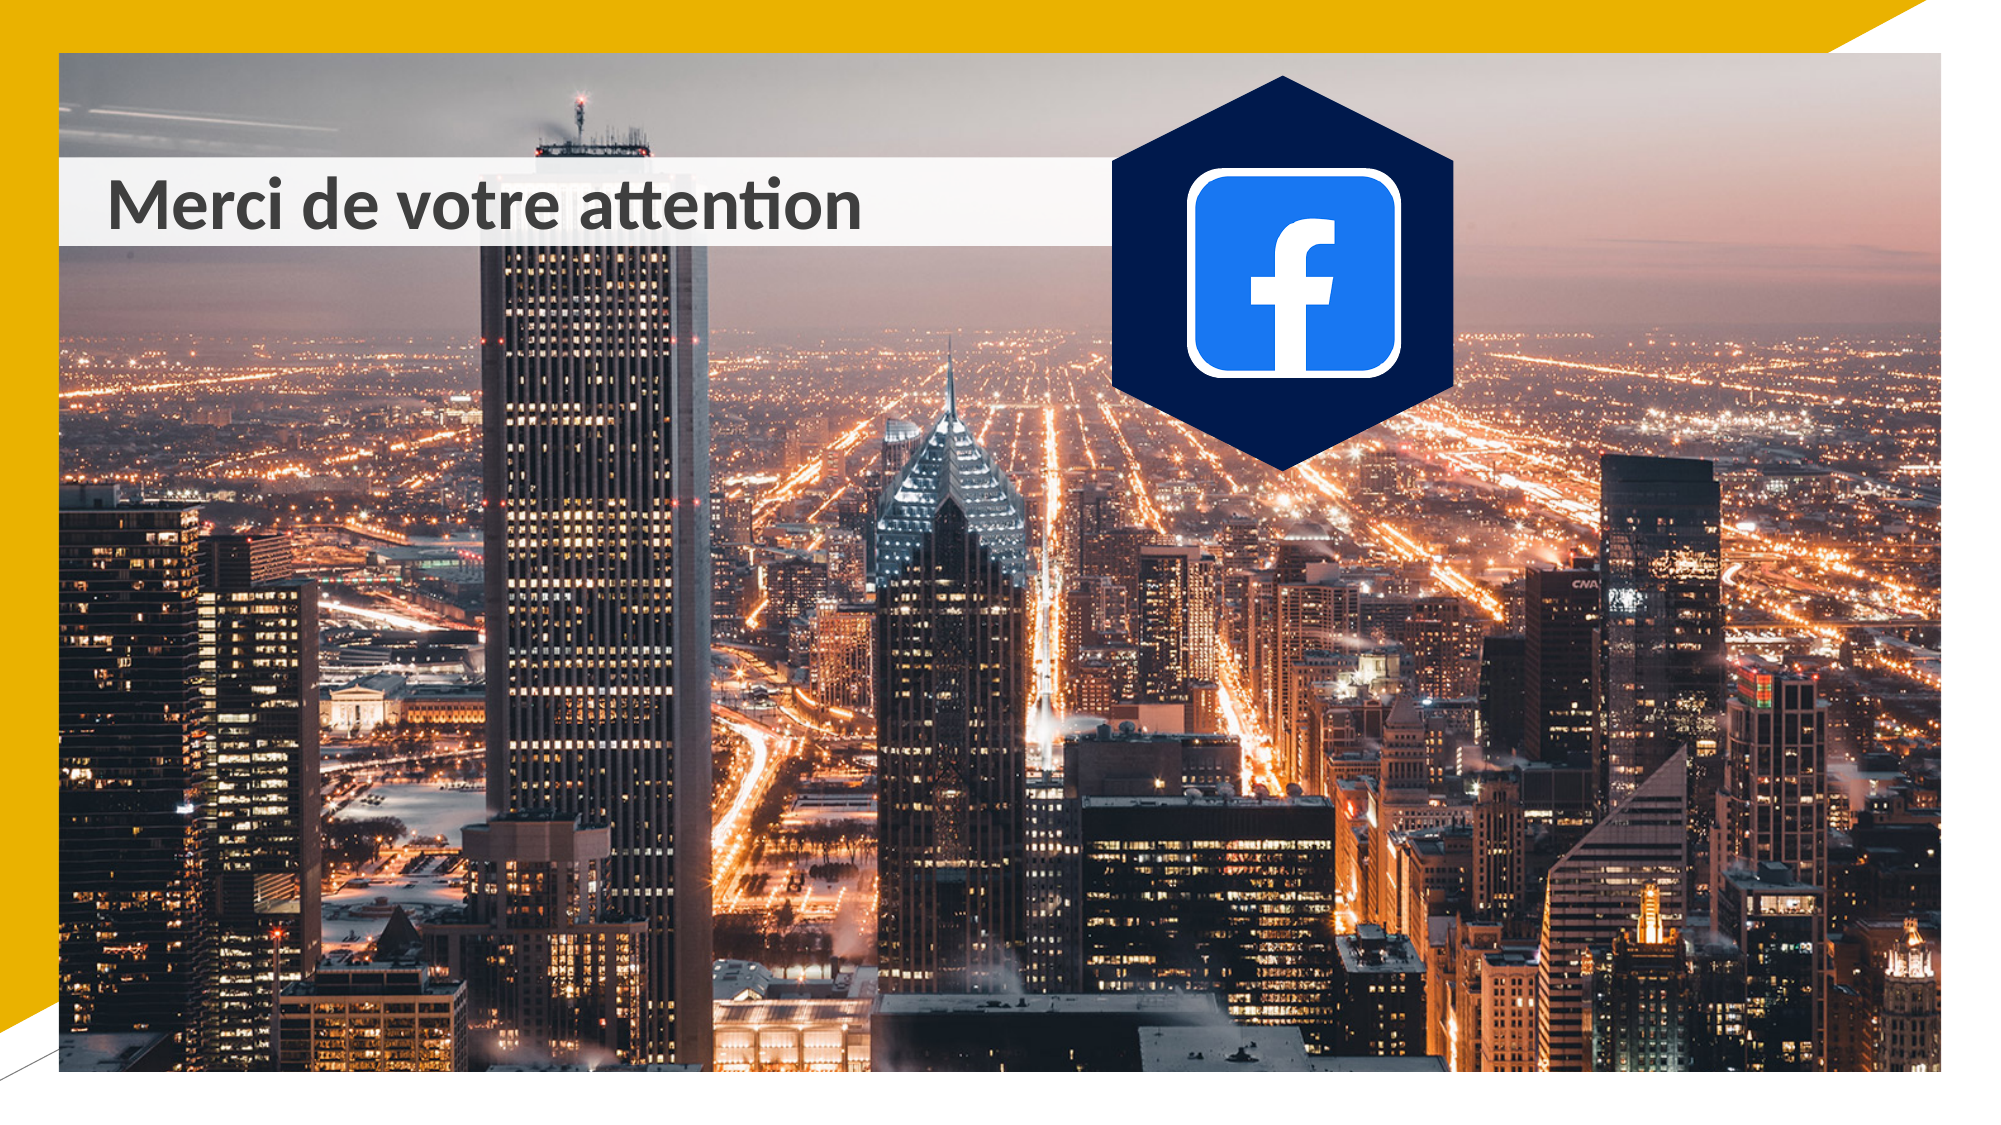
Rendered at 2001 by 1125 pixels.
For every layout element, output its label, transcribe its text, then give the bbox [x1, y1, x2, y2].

picture [58, 53, 1942, 1072]
title Merci de votre attention [58, 157, 1117, 246]
text_box [1112, 75, 1454, 472]
